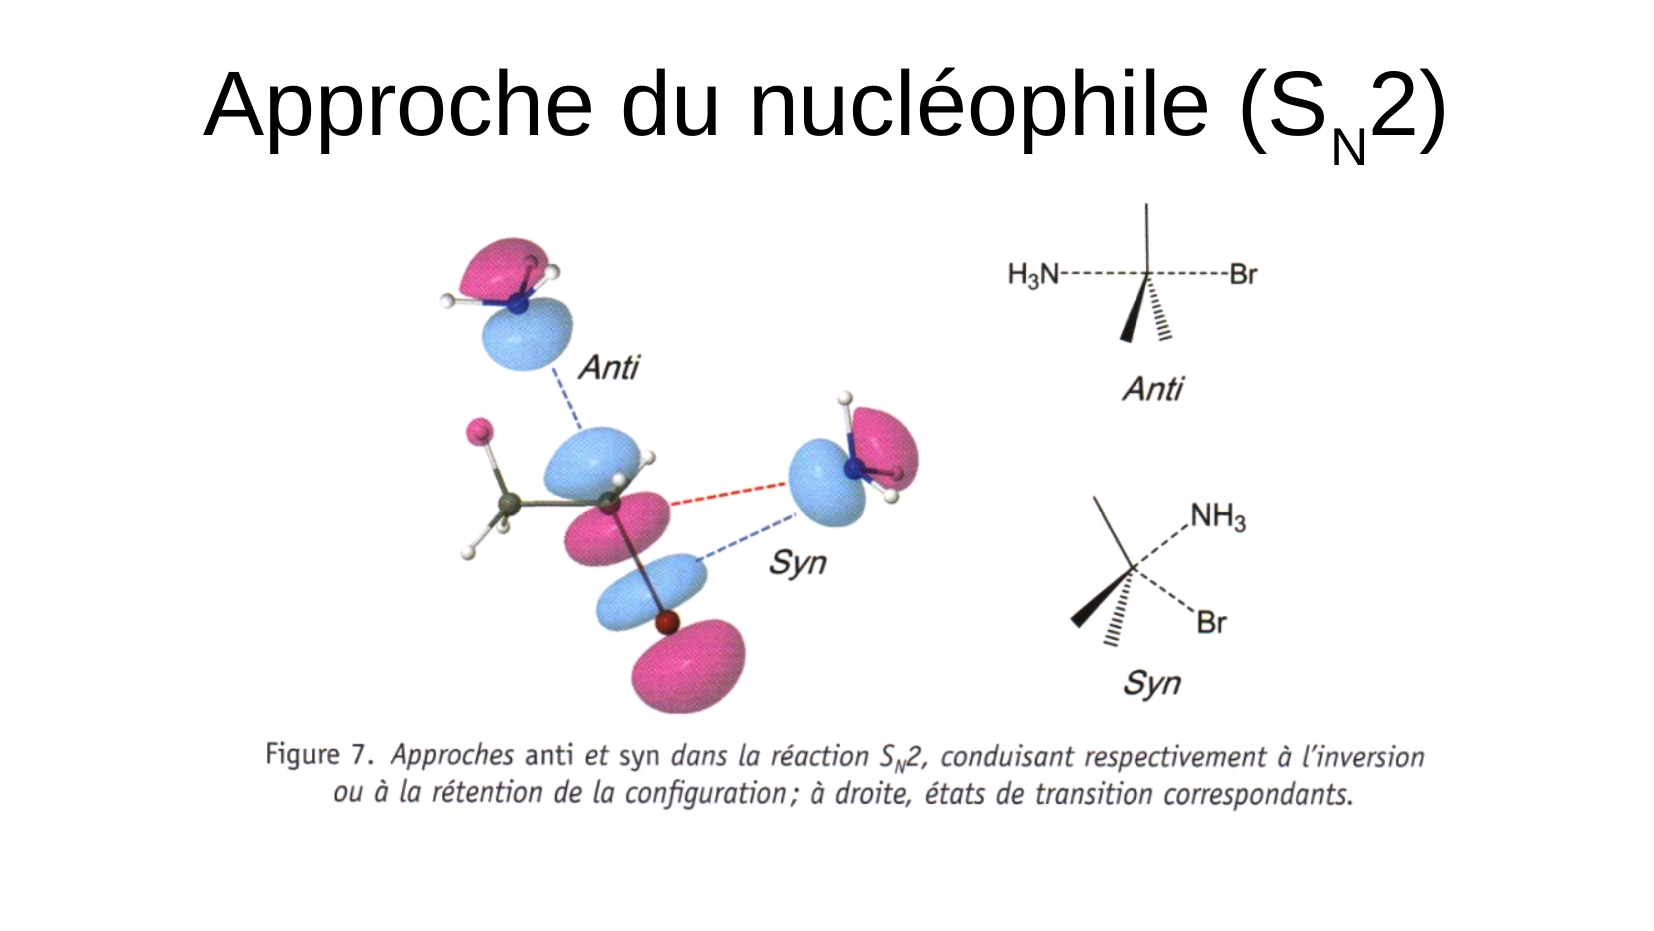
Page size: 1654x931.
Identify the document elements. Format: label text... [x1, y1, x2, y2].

picture [236, 194, 1440, 863]
title Approche du nucléophile (SN2) [82, 37, 1571, 193]
